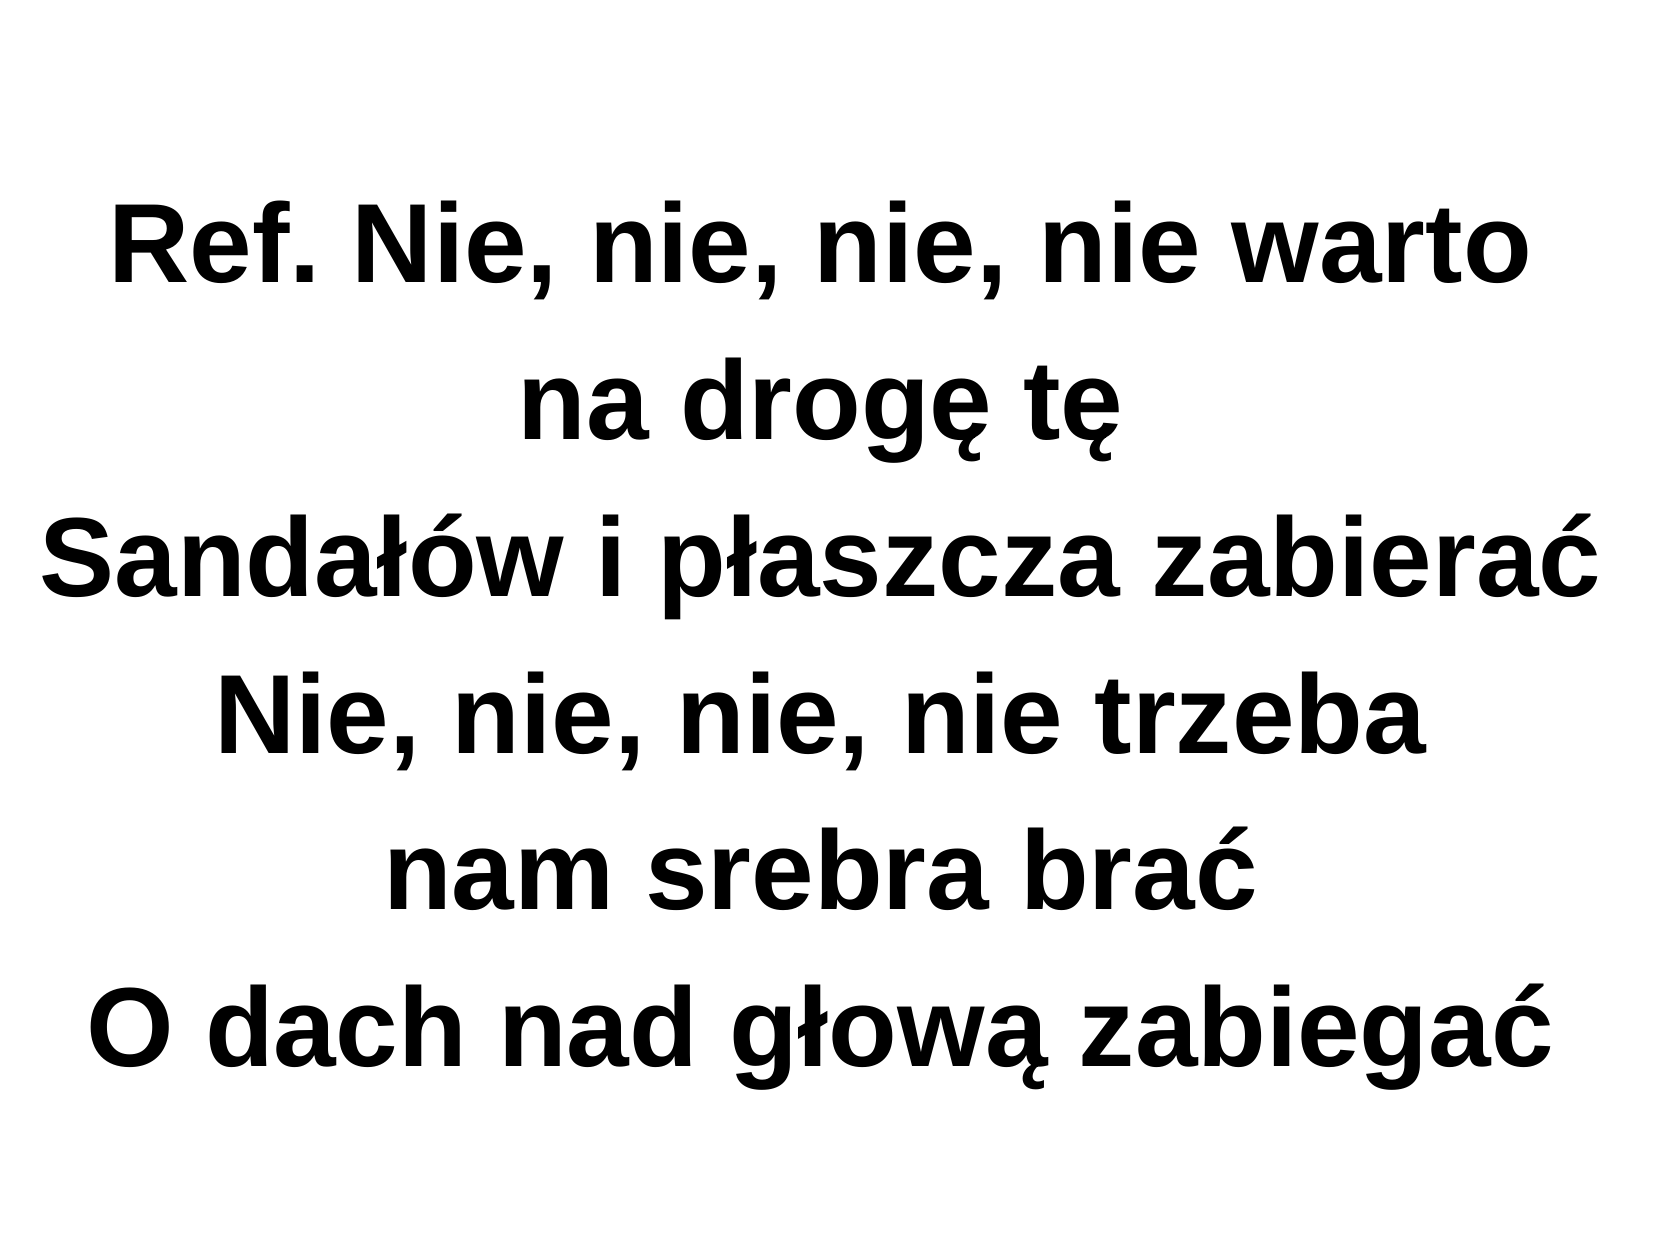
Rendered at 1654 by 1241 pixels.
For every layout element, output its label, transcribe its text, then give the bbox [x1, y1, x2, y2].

subtitle Ref. Nie, nie, nie, nie warto na drogę tę Sandałów i płaszcza zabierać Nie, nie, nie, nie trzeba nam srebra brać O dach nad głową zabiegać [0, 0, 1642, 1241]
